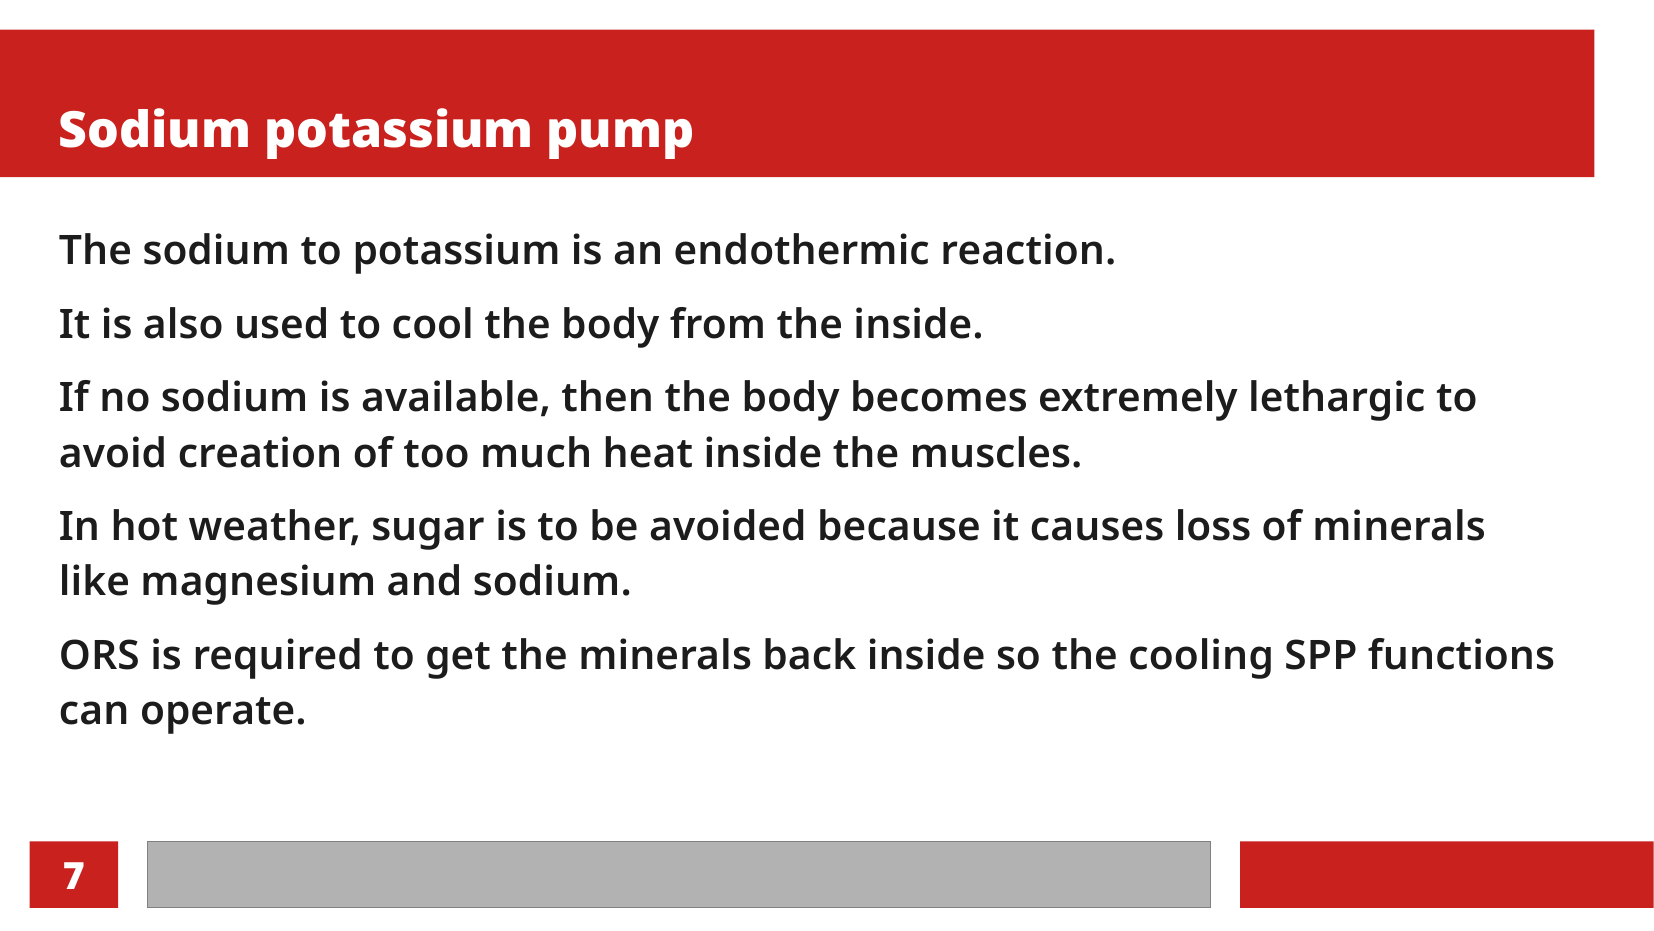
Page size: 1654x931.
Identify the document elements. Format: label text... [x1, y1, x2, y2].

title Sodium potassium pump [59, 44, 1595, 163]
list The sodium to potassium is an endothermic reaction. It is also used to cool the body from the inside. If no sodium is available, then the body becomes extremely lethargic to avoid creation of too much heat inside the muscles. In hot weather, sugar is to be avoided because it causes loss of minerals like magnesium and sodium. ORS is required to get the minerals back inside so the cooling SPP functions can operate. [59, 221, 1565, 798]
